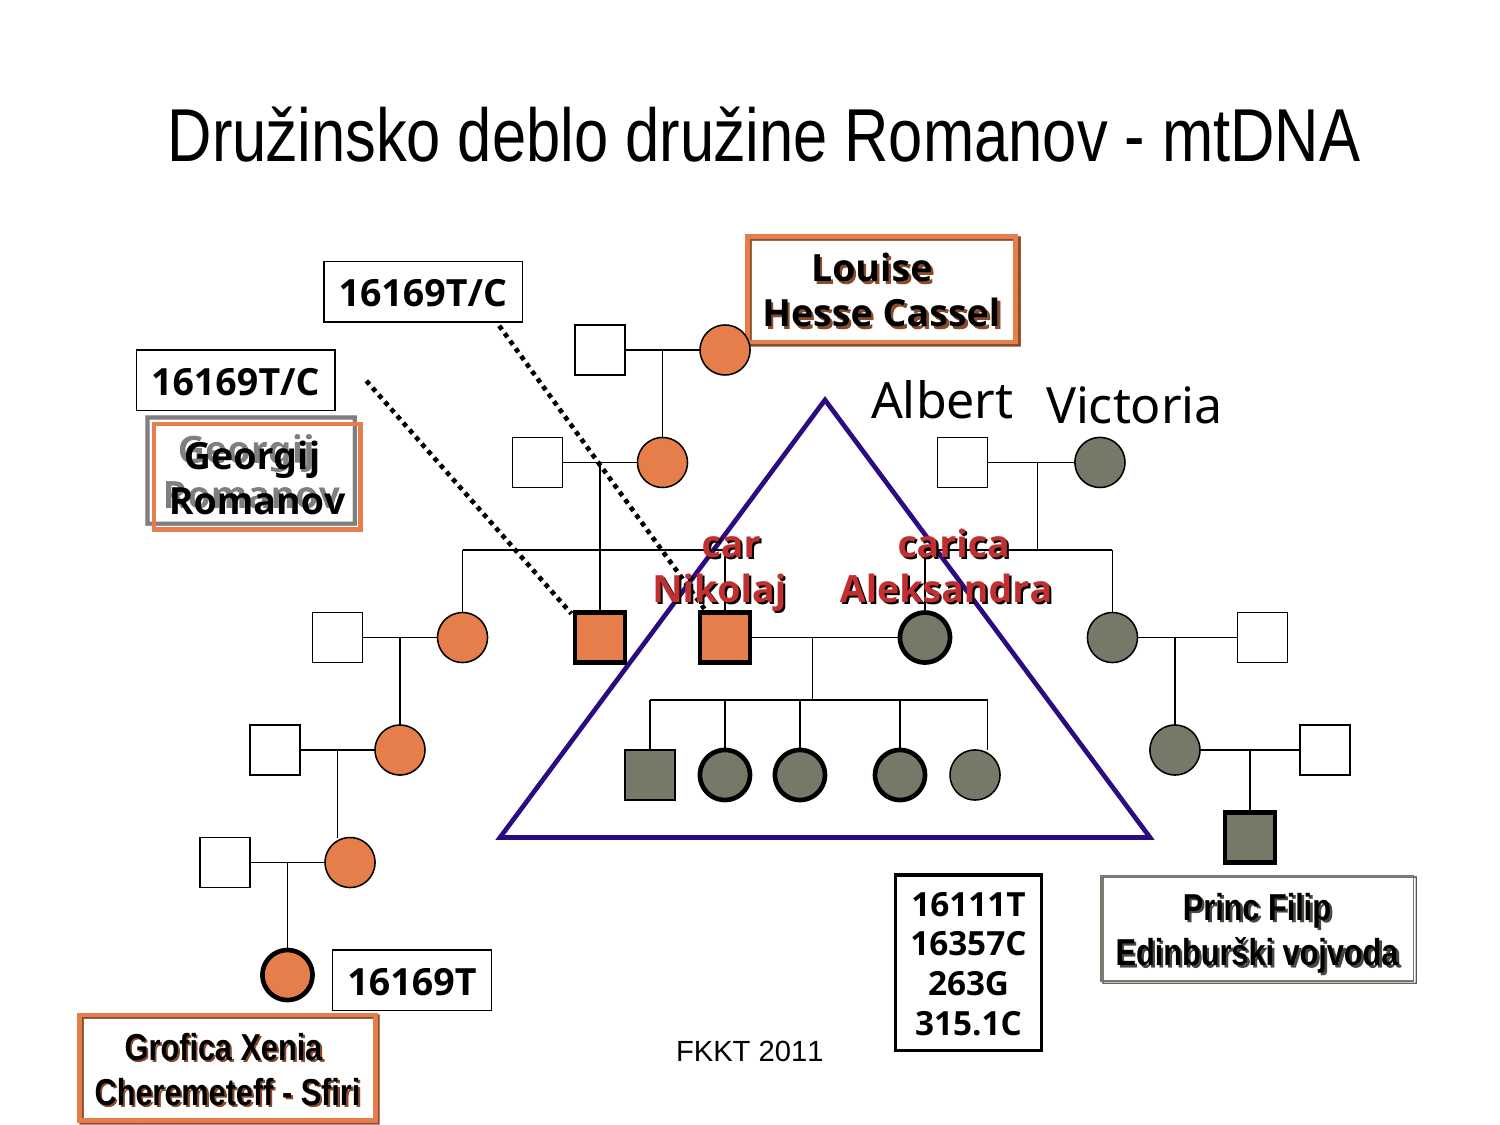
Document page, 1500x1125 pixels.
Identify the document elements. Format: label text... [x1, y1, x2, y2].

text_box [437, 612, 488, 663]
text_box [325, 837, 376, 888]
text_box 16169T/C [136, 349, 335, 411]
text_box Grofica Xenia Cheremeteff - Sfiri [79, 1015, 376, 1121]
text_box Louise Hesse Cassel [747, 236, 1016, 342]
text_box [375, 725, 426, 776]
text_box carica Aleksandra [824, 512, 1088, 618]
text_box [699, 618, 750, 663]
text_box [700, 324, 751, 376]
text_box [1087, 612, 1138, 663]
text_box 16169T [332, 949, 492, 1011]
text_box Princ Filip Edinburški vojvoda [1100, 875, 1414, 981]
text_box [774, 749, 826, 801]
text_box 16169T/C [323, 261, 523, 322]
text_box [1074, 442, 1126, 488]
text_box [262, 950, 313, 1001]
text_box [575, 612, 625, 663]
text_box Victoria [1031, 365, 1238, 442]
text_box Albert [856, 361, 1029, 437]
text_box [875, 749, 926, 801]
title Družinsko deblo družine Romanov - mtDNA [66, 37, 1463, 225]
text_box car Nikolaj [637, 512, 824, 618]
text_box [1149, 725, 1200, 776]
text_box 16111T 16357C 263G 315.1C [895, 874, 1042, 1051]
text_box [699, 749, 751, 801]
text_box [637, 437, 688, 488]
text_box [1224, 812, 1275, 863]
text_box [950, 749, 1001, 801]
text_box [624, 749, 675, 800]
text_box FKKT 2011 [512, 1024, 988, 1103]
text_box [899, 618, 951, 663]
text_box Georgij Romanov [153, 423, 361, 530]
